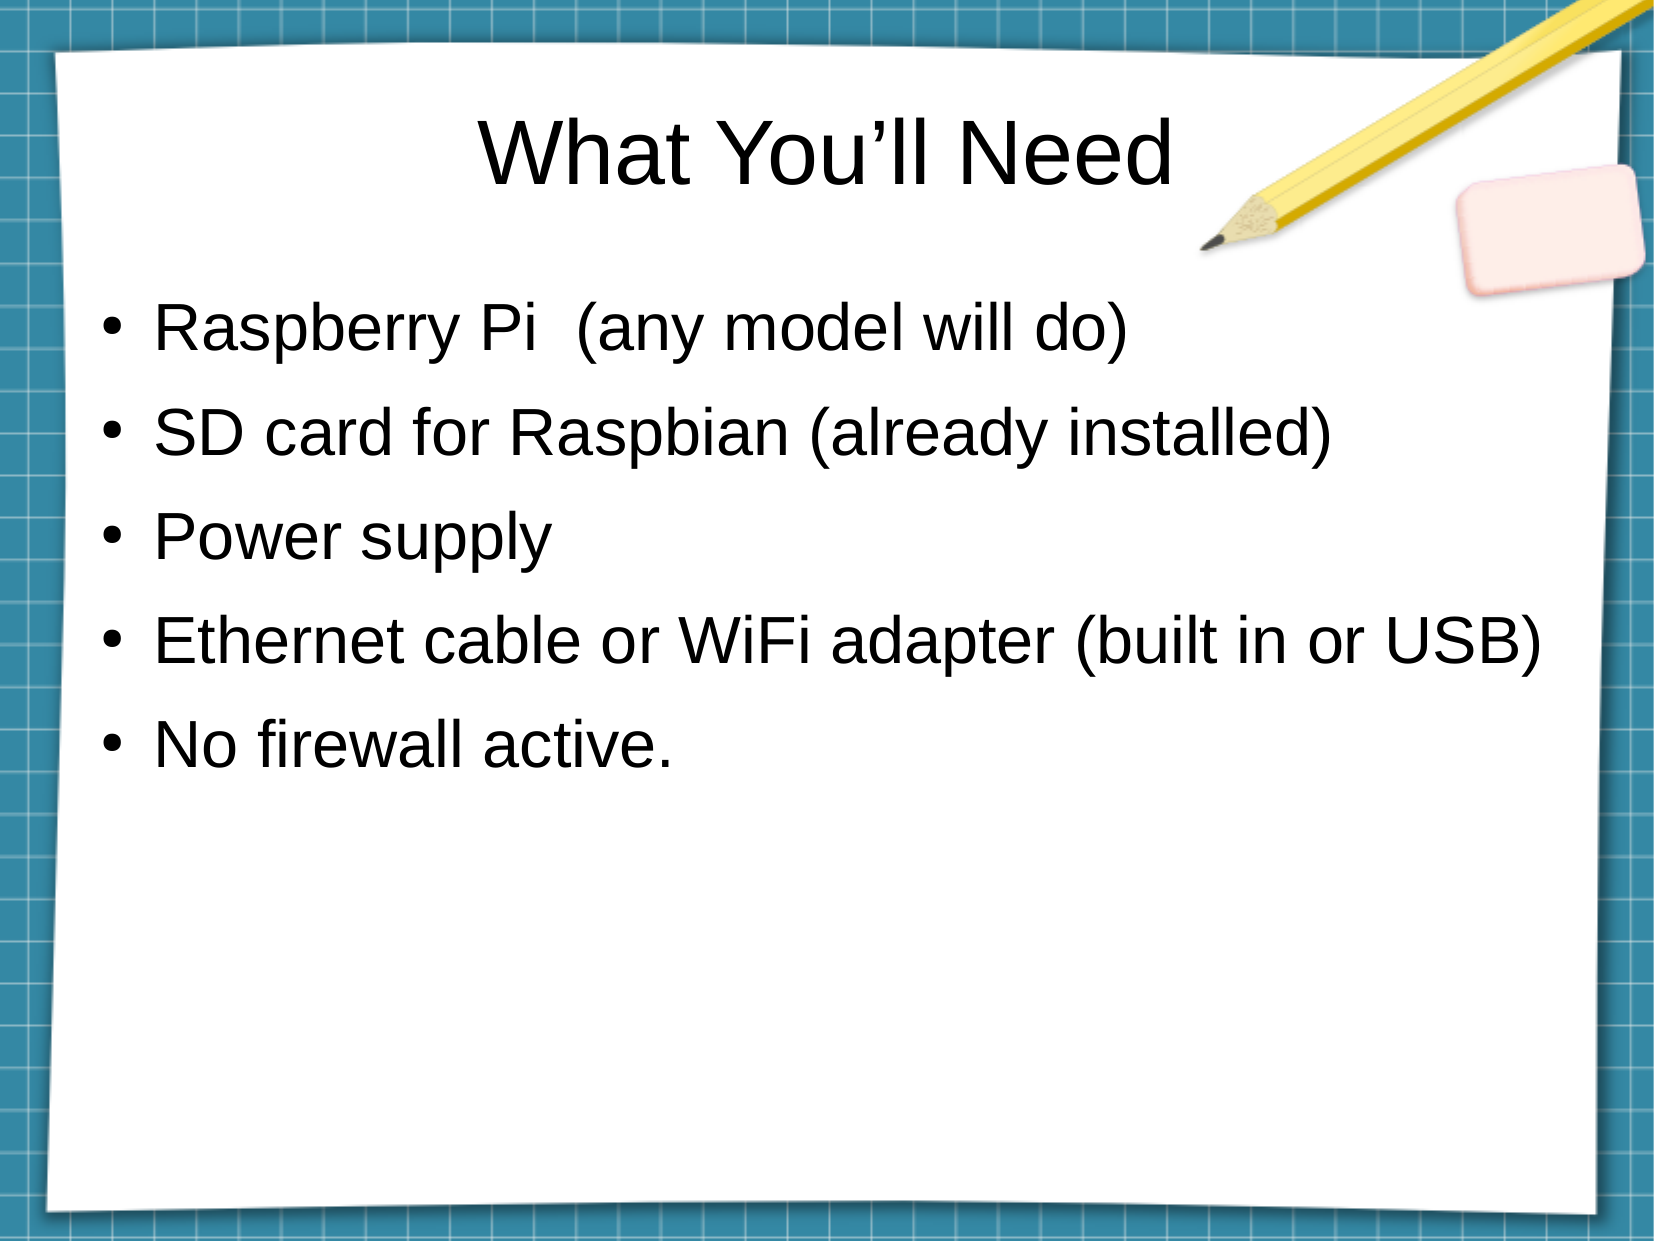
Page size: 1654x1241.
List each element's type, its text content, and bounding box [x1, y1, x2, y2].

title What You’ll Need [82, 49, 1571, 257]
picture [0, 0, 1654, 1241]
list Raspberry Pi (any model will do) SD card for Raspbian (already installed) Power supply Ethernet cable or WiFi adapter (built in or USB) No firewall active. [82, 290, 1571, 1010]
